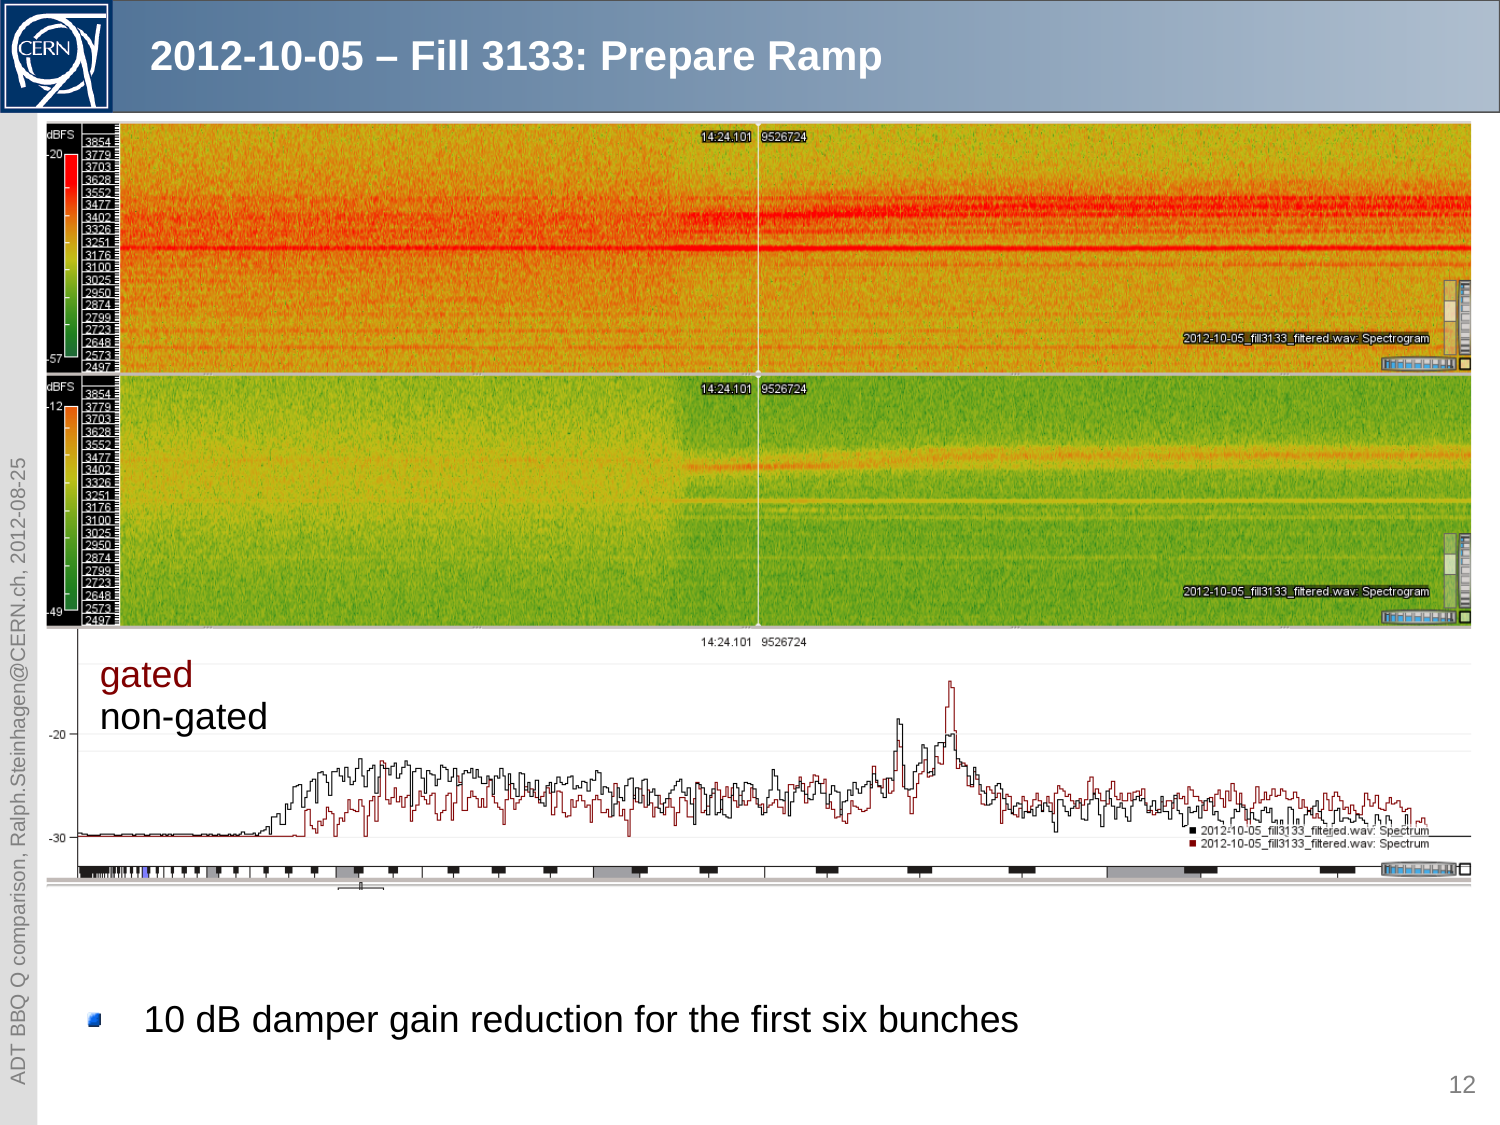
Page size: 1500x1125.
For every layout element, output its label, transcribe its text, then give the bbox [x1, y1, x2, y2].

text_box gated non-gated [85, 646, 283, 746]
title 2012-10-05 – Fill 3133: Prepare Ramp [150, 0, 1201, 113]
list 10 dB damper gain reduction for the first six bunches [87, 997, 1438, 1069]
picture [46, 121, 1472, 890]
picture [0, 0, 113, 113]
